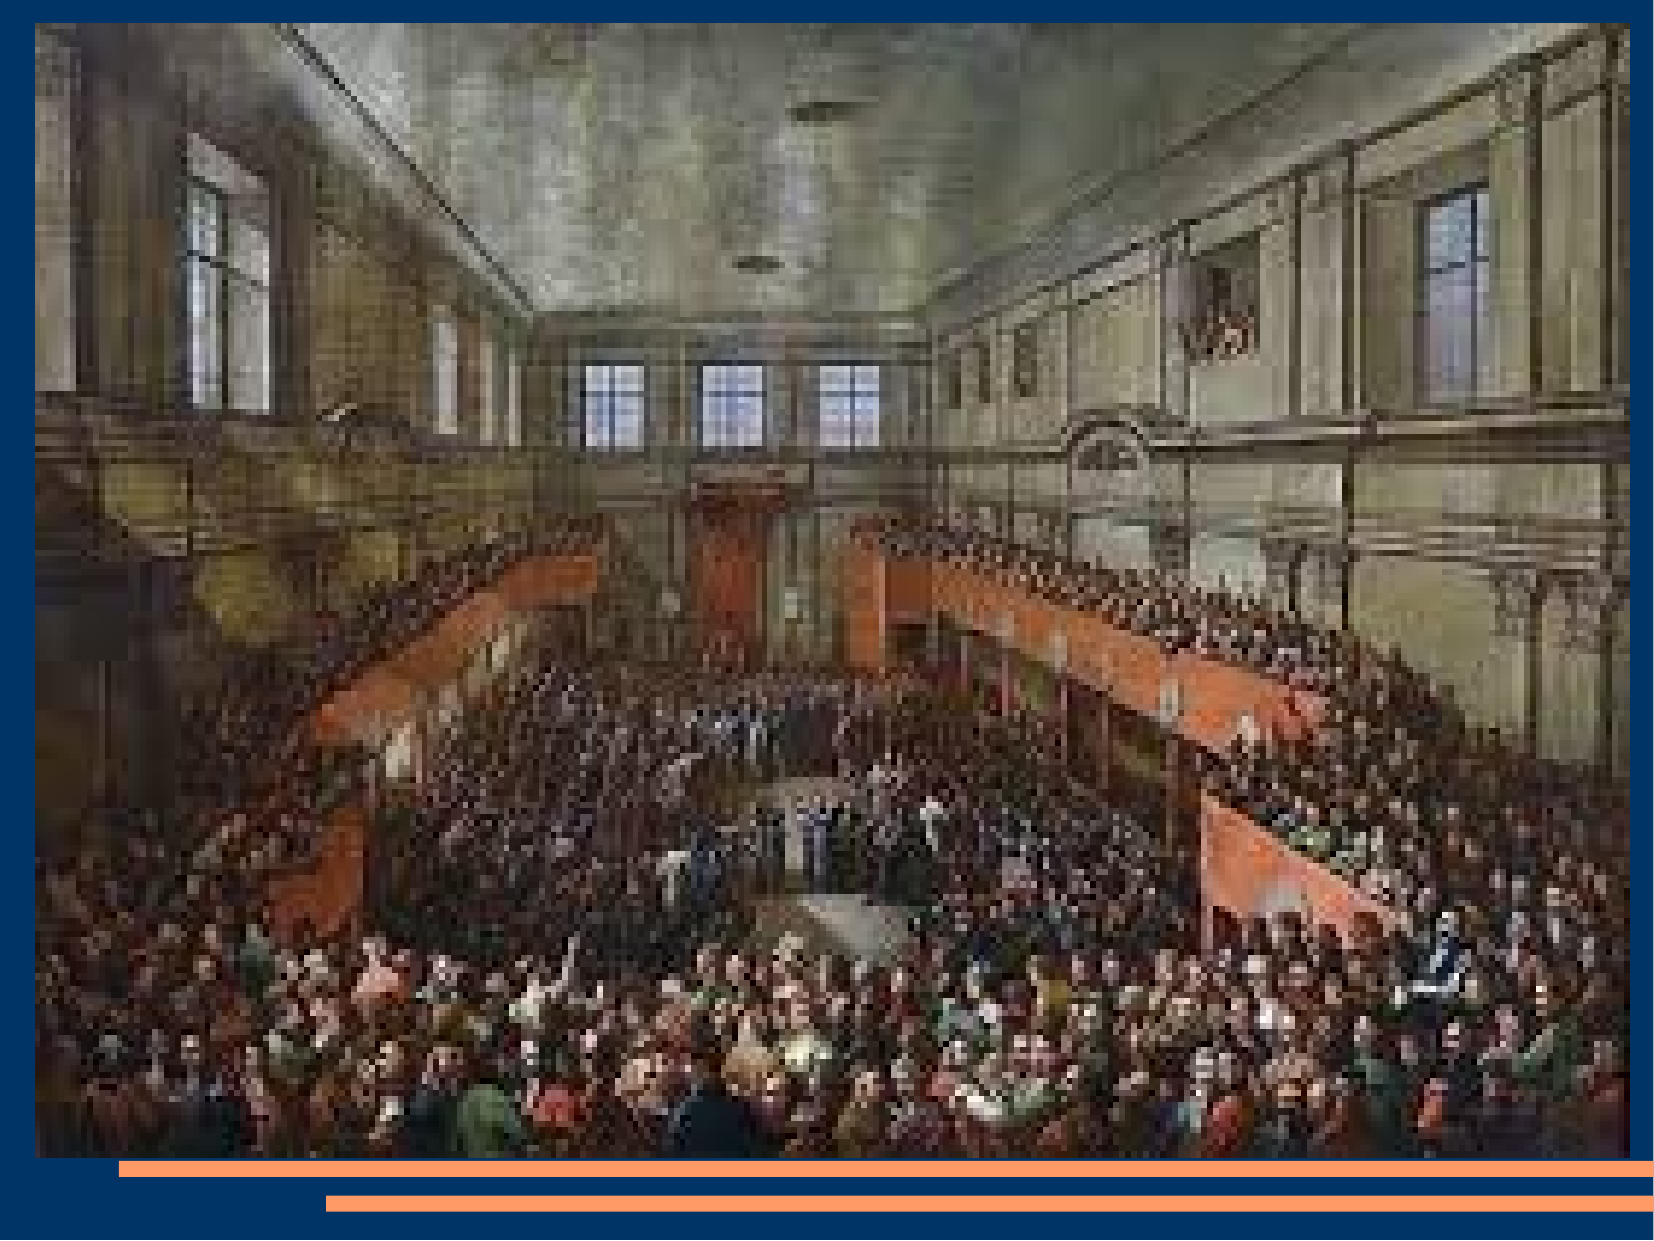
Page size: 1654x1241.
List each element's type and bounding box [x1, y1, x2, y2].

picture [35, 23, 1630, 1158]
